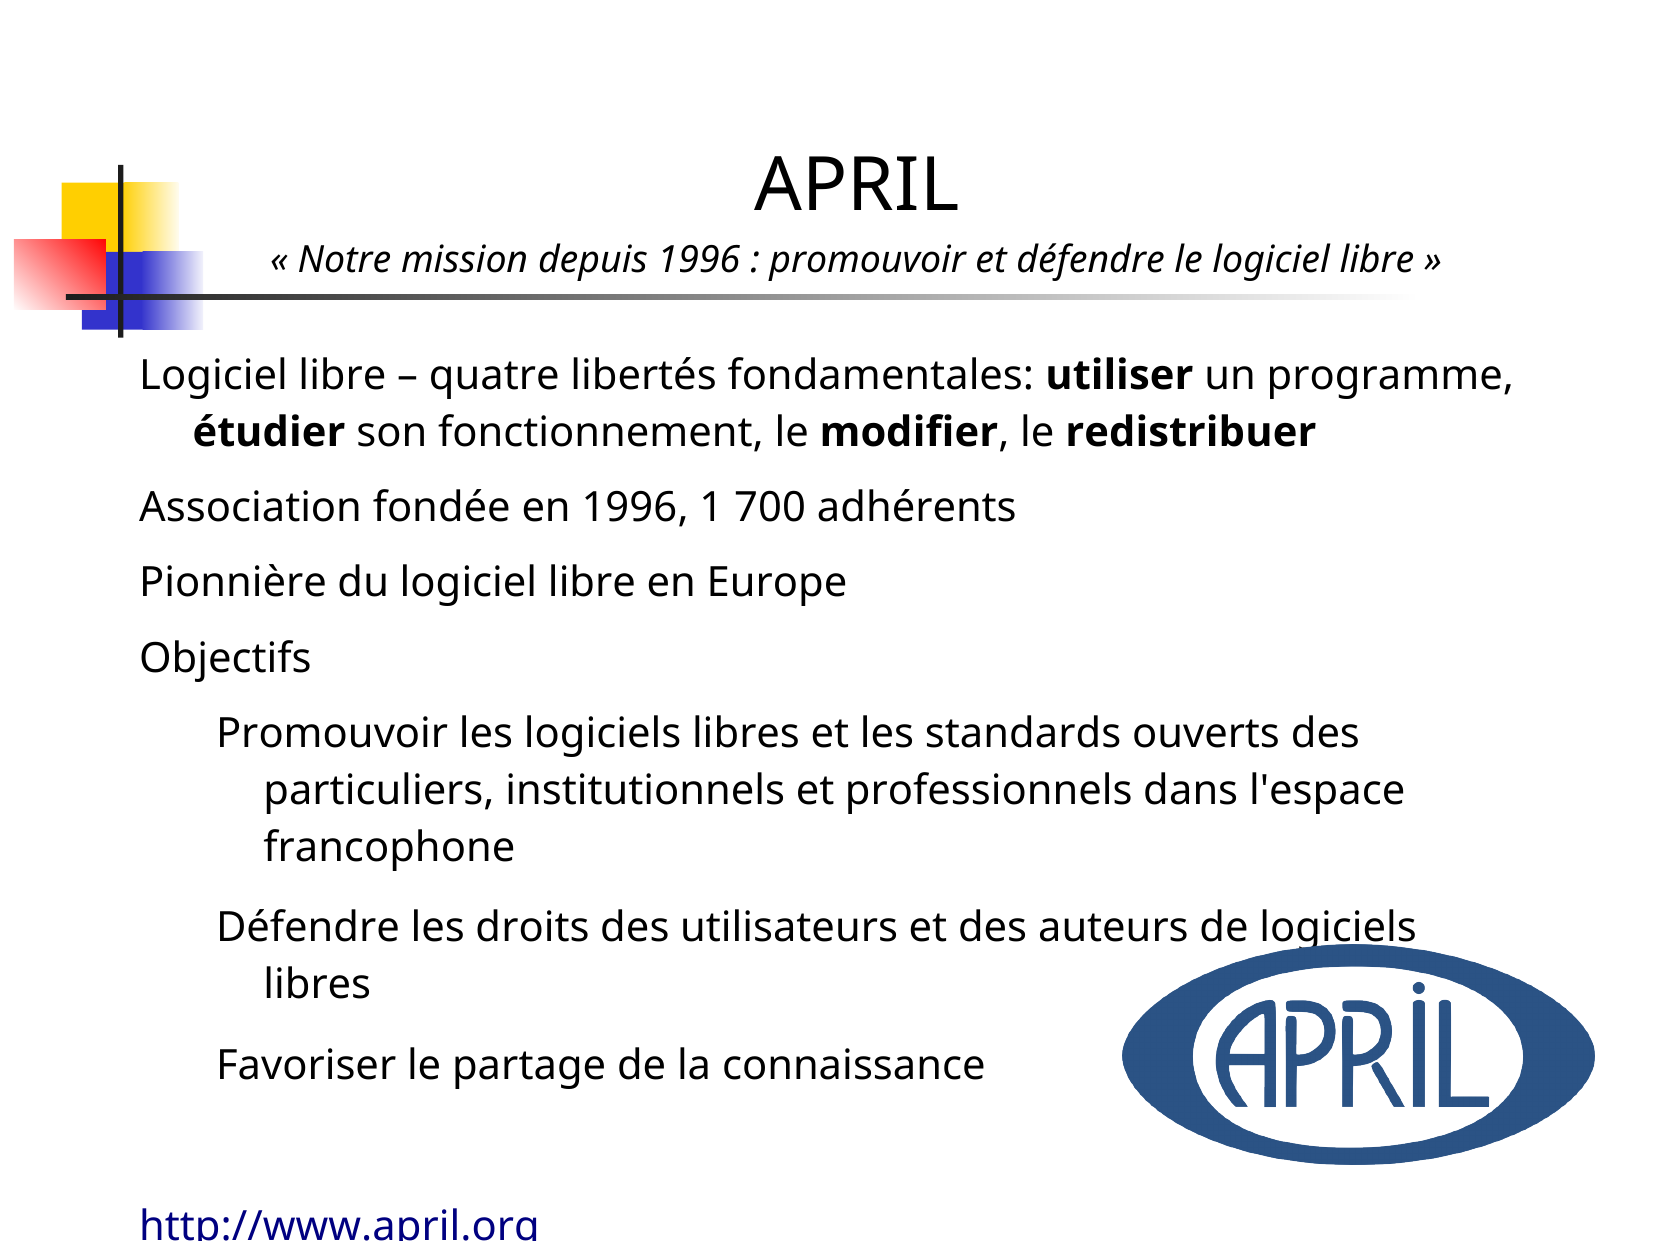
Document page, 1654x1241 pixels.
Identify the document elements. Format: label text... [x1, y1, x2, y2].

list Logiciel libre – quatre libertés fondamentales: utiliser un programme, étudier son fonctionnement, le modifier, le redistribuer Association fondée en 1996, 1 700 adhérents Pionnière du logiciel libre en Europe Objectifs Promouvoir les logiciels libres et les standards ouverts des particuliers, institutionnels et professionnels dans l'espace francophone Défendre les droits des utilisateurs et des auteurs de logiciels libres Favoriser le partage de la connaissance http://www.april.org [121, 344, 1534, 1223]
picture [1122, 944, 1595, 1165]
title APRIL « Notre mission depuis 1996 : promouvoir et défendre le logiciel libre » [121, 102, 1534, 311]
